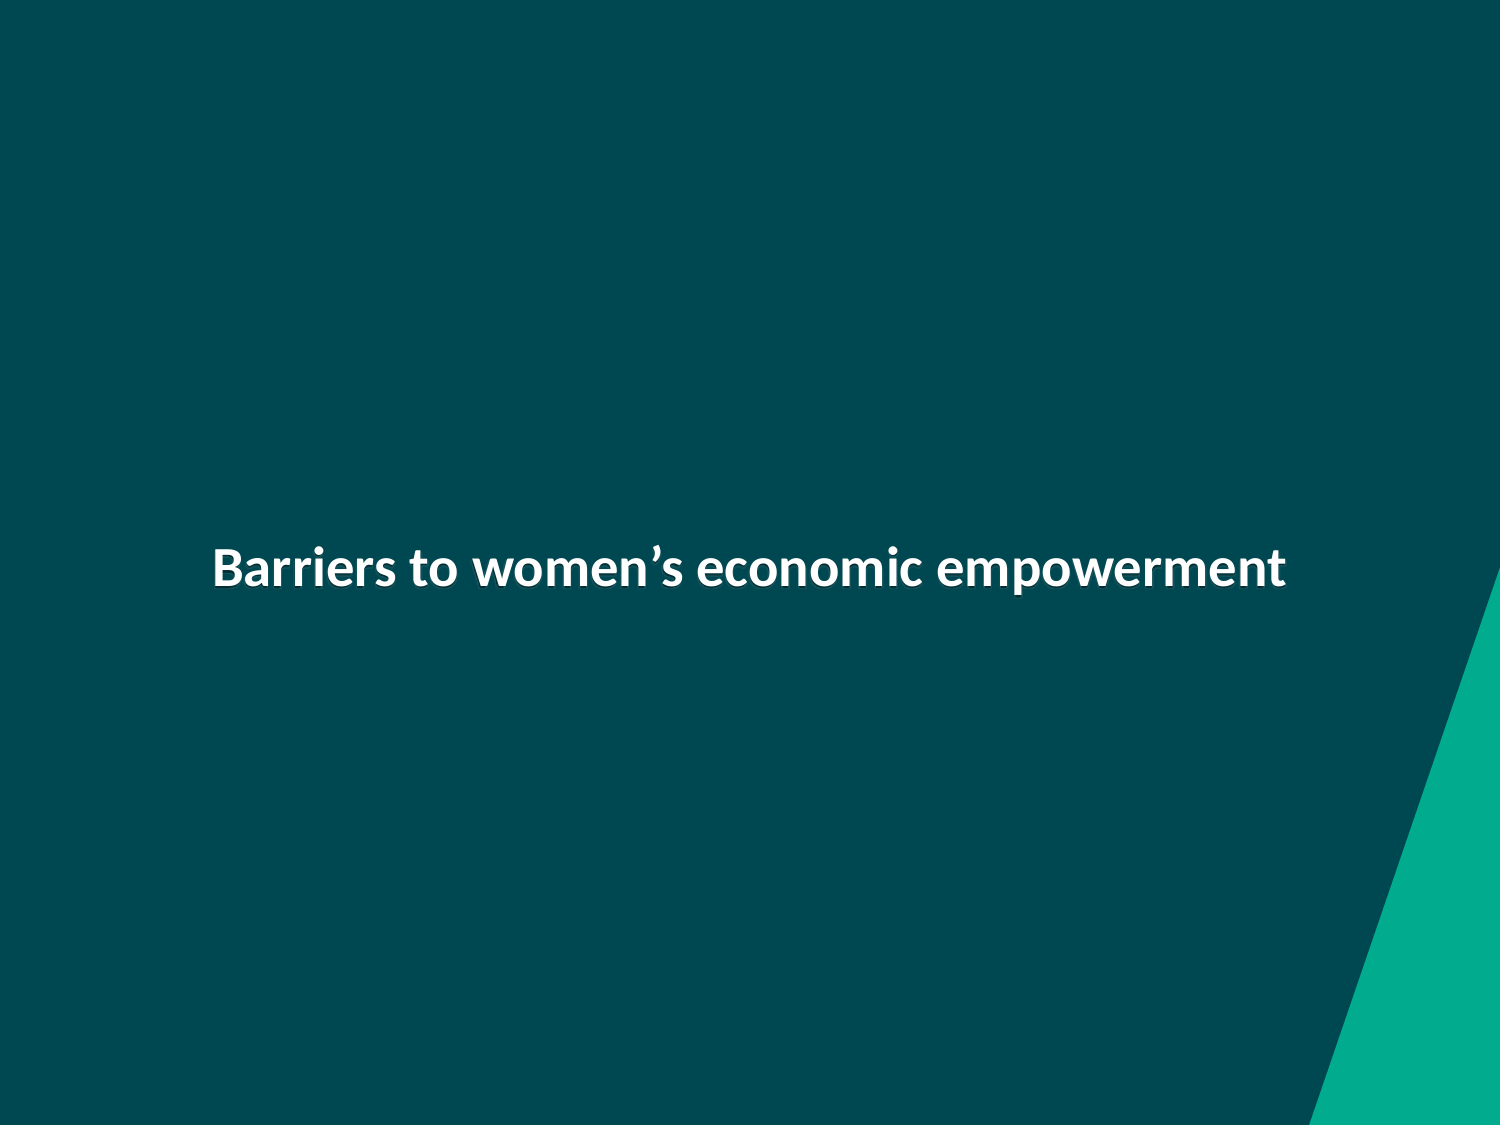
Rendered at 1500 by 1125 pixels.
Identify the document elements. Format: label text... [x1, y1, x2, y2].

title Barriers to women’s economic empowerment [185, 501, 1315, 624]
